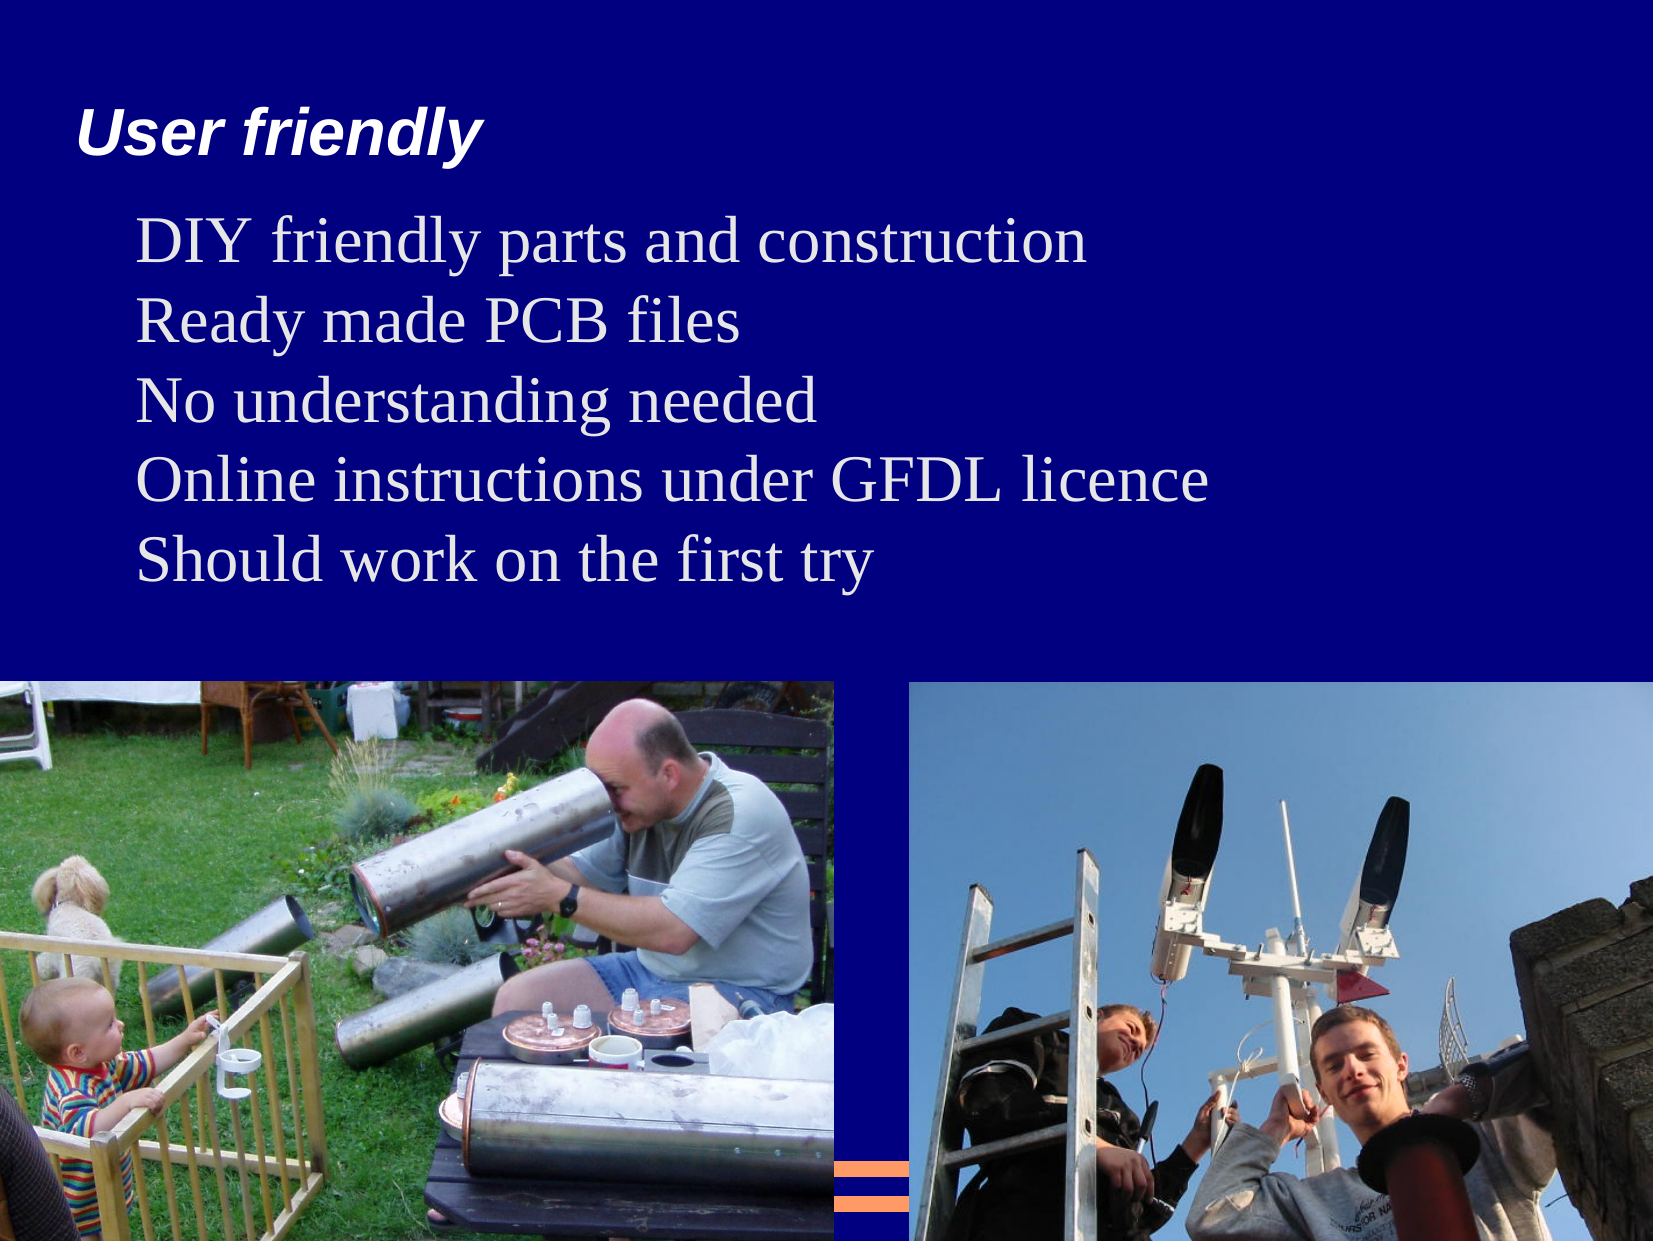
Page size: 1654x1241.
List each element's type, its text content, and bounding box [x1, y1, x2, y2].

list DIY friendly parts and construction Ready made PCB files No understanding needed Online instructions under GFDL licence Should work on the first try [117, 196, 1556, 1007]
picture [909, 682, 1653, 1241]
title User friendly [75, 26, 1487, 233]
picture [0, 681, 834, 1241]
